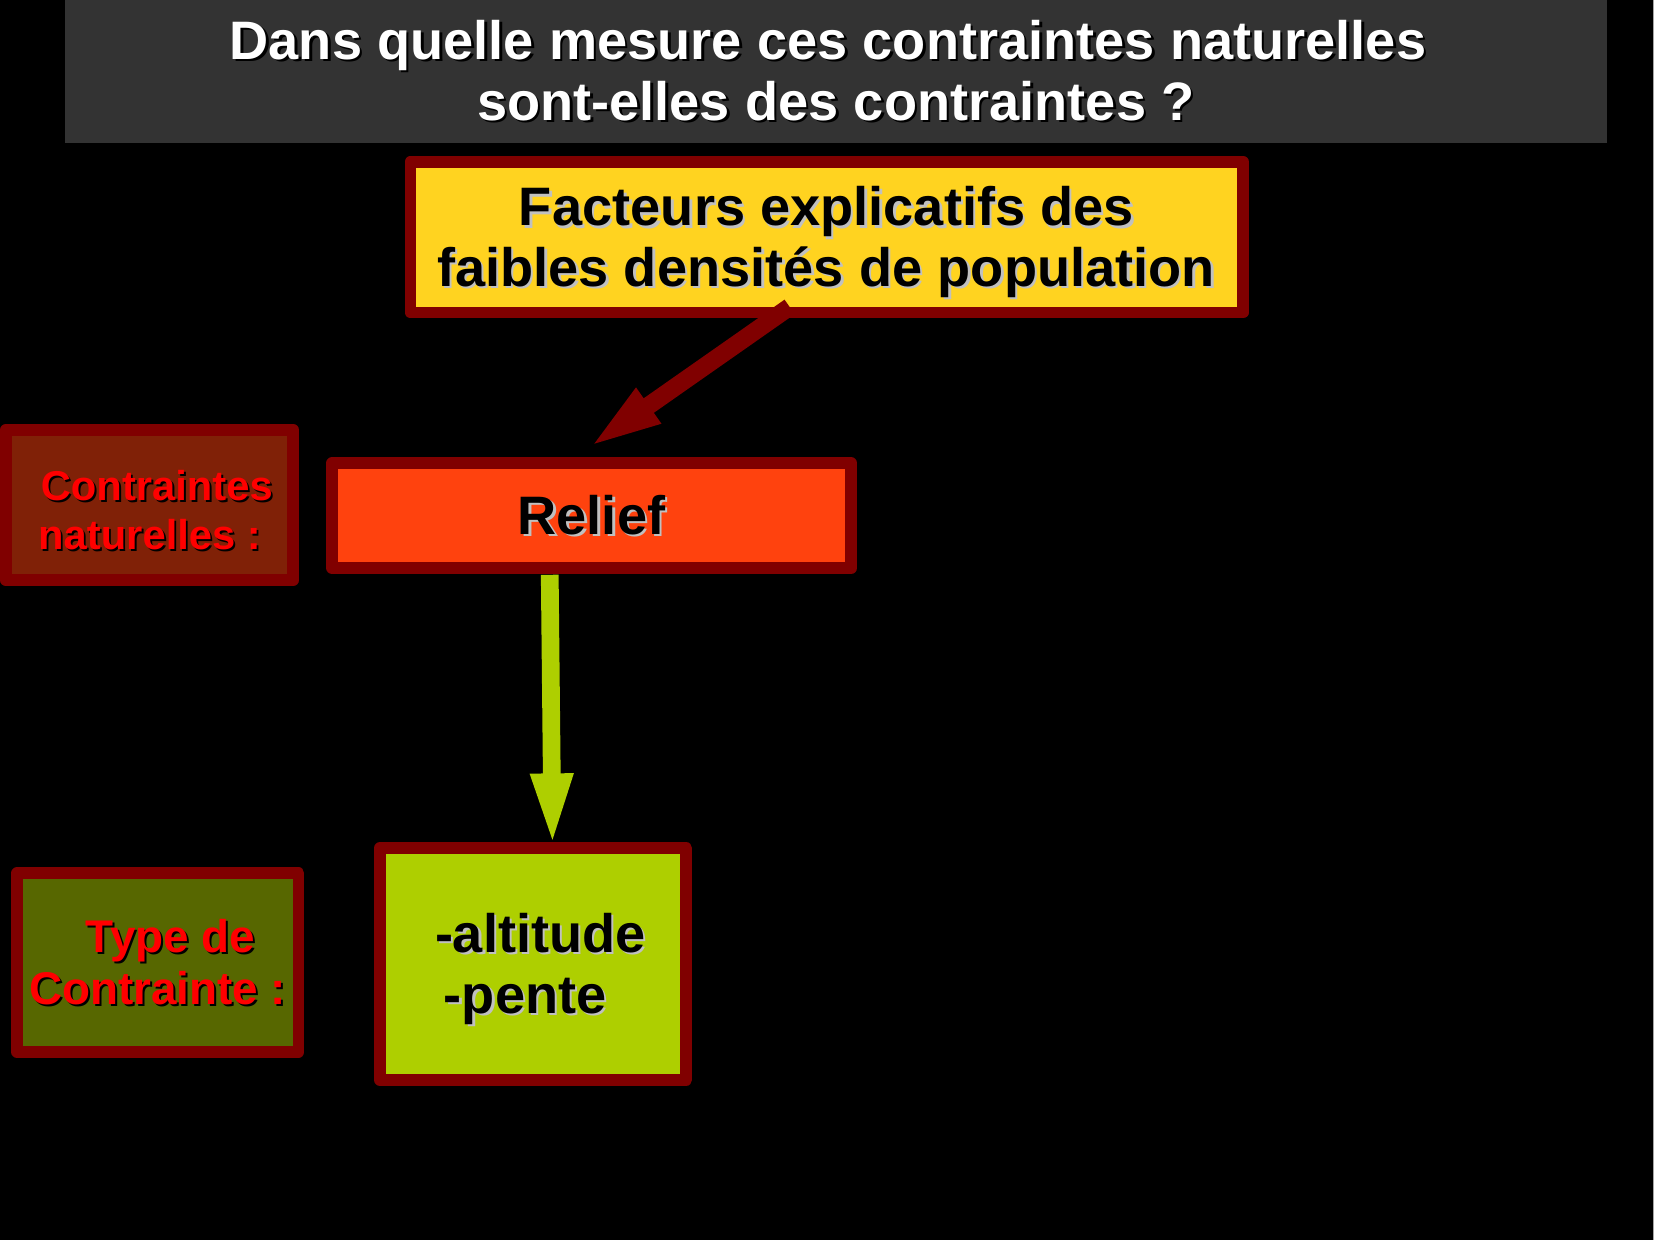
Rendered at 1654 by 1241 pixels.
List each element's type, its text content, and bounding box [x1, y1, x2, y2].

text_box Facteurs explicatifs des faibles densités de population [410, 161, 1244, 313]
text_box Contraintes naturelles : [5, 429, 294, 581]
text_box Relief [332, 463, 852, 569]
text_box Dans quelle mesure ces contraintes naturelles sont-elles des contraintes ? [64, 0, 1608, 144]
text_box Type de Contrainte : [17, 873, 299, 1052]
text_box -altitude -pente [379, 848, 687, 1080]
